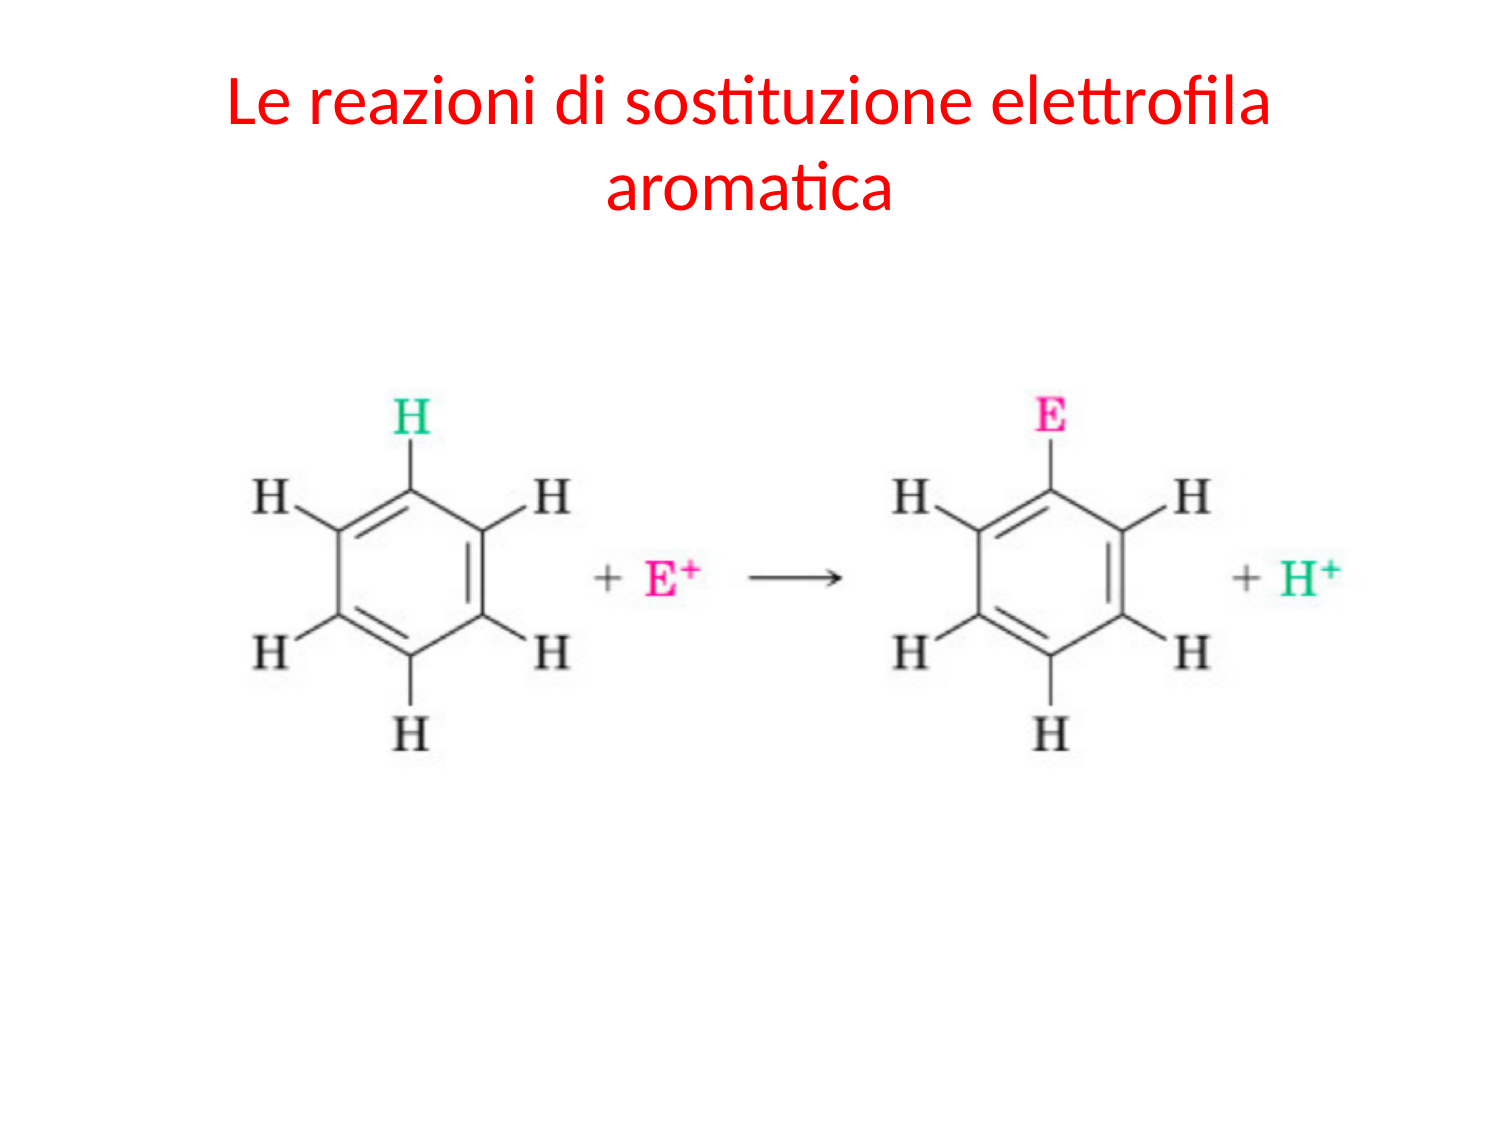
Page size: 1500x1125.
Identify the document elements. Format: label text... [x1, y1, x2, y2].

picture [159, 346, 1414, 848]
title Le reazioni di sostituzione elettrofila aromatica [75, 45, 1425, 233]
